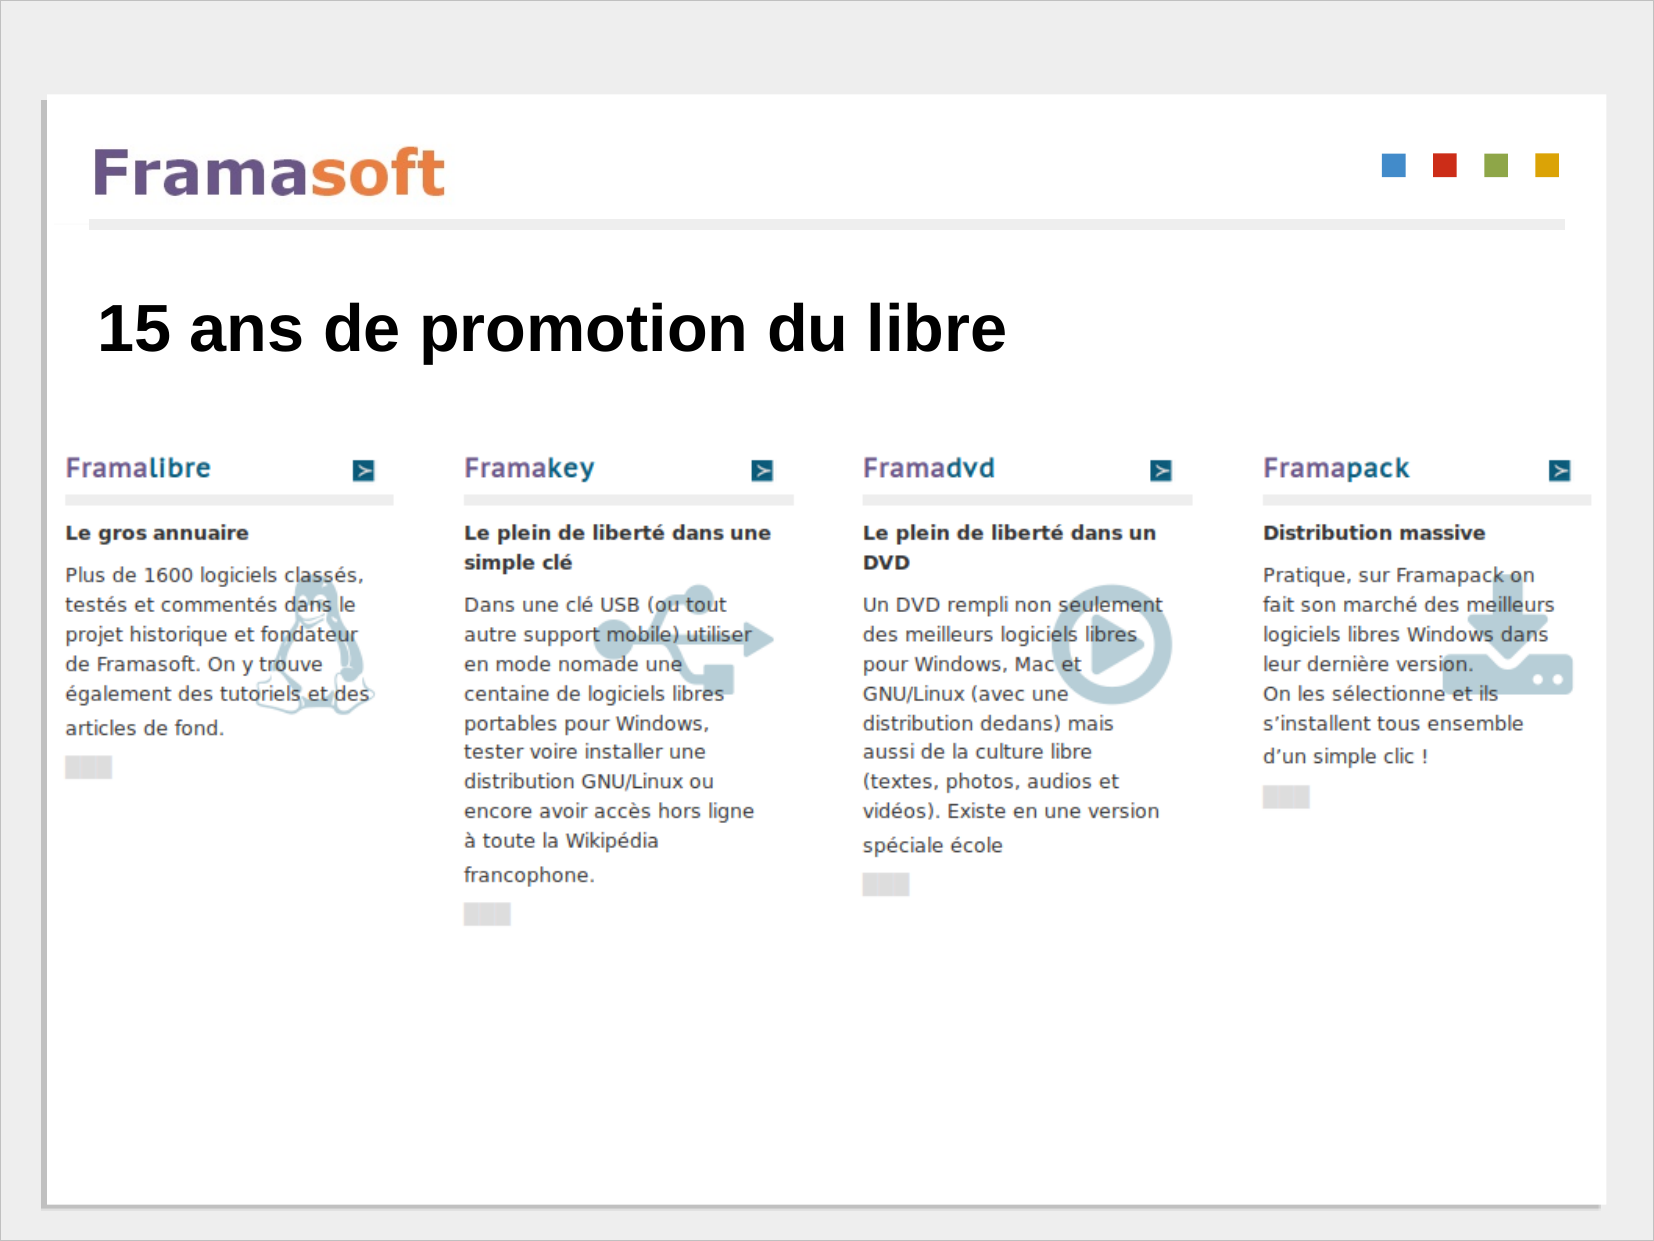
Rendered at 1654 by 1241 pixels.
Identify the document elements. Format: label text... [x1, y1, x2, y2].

picture [54, 104, 508, 225]
picture [53, 437, 1601, 963]
text_box [0, 0, 1654, 1241]
text_box 15 ans de promotion du libre [82, 283, 1501, 374]
